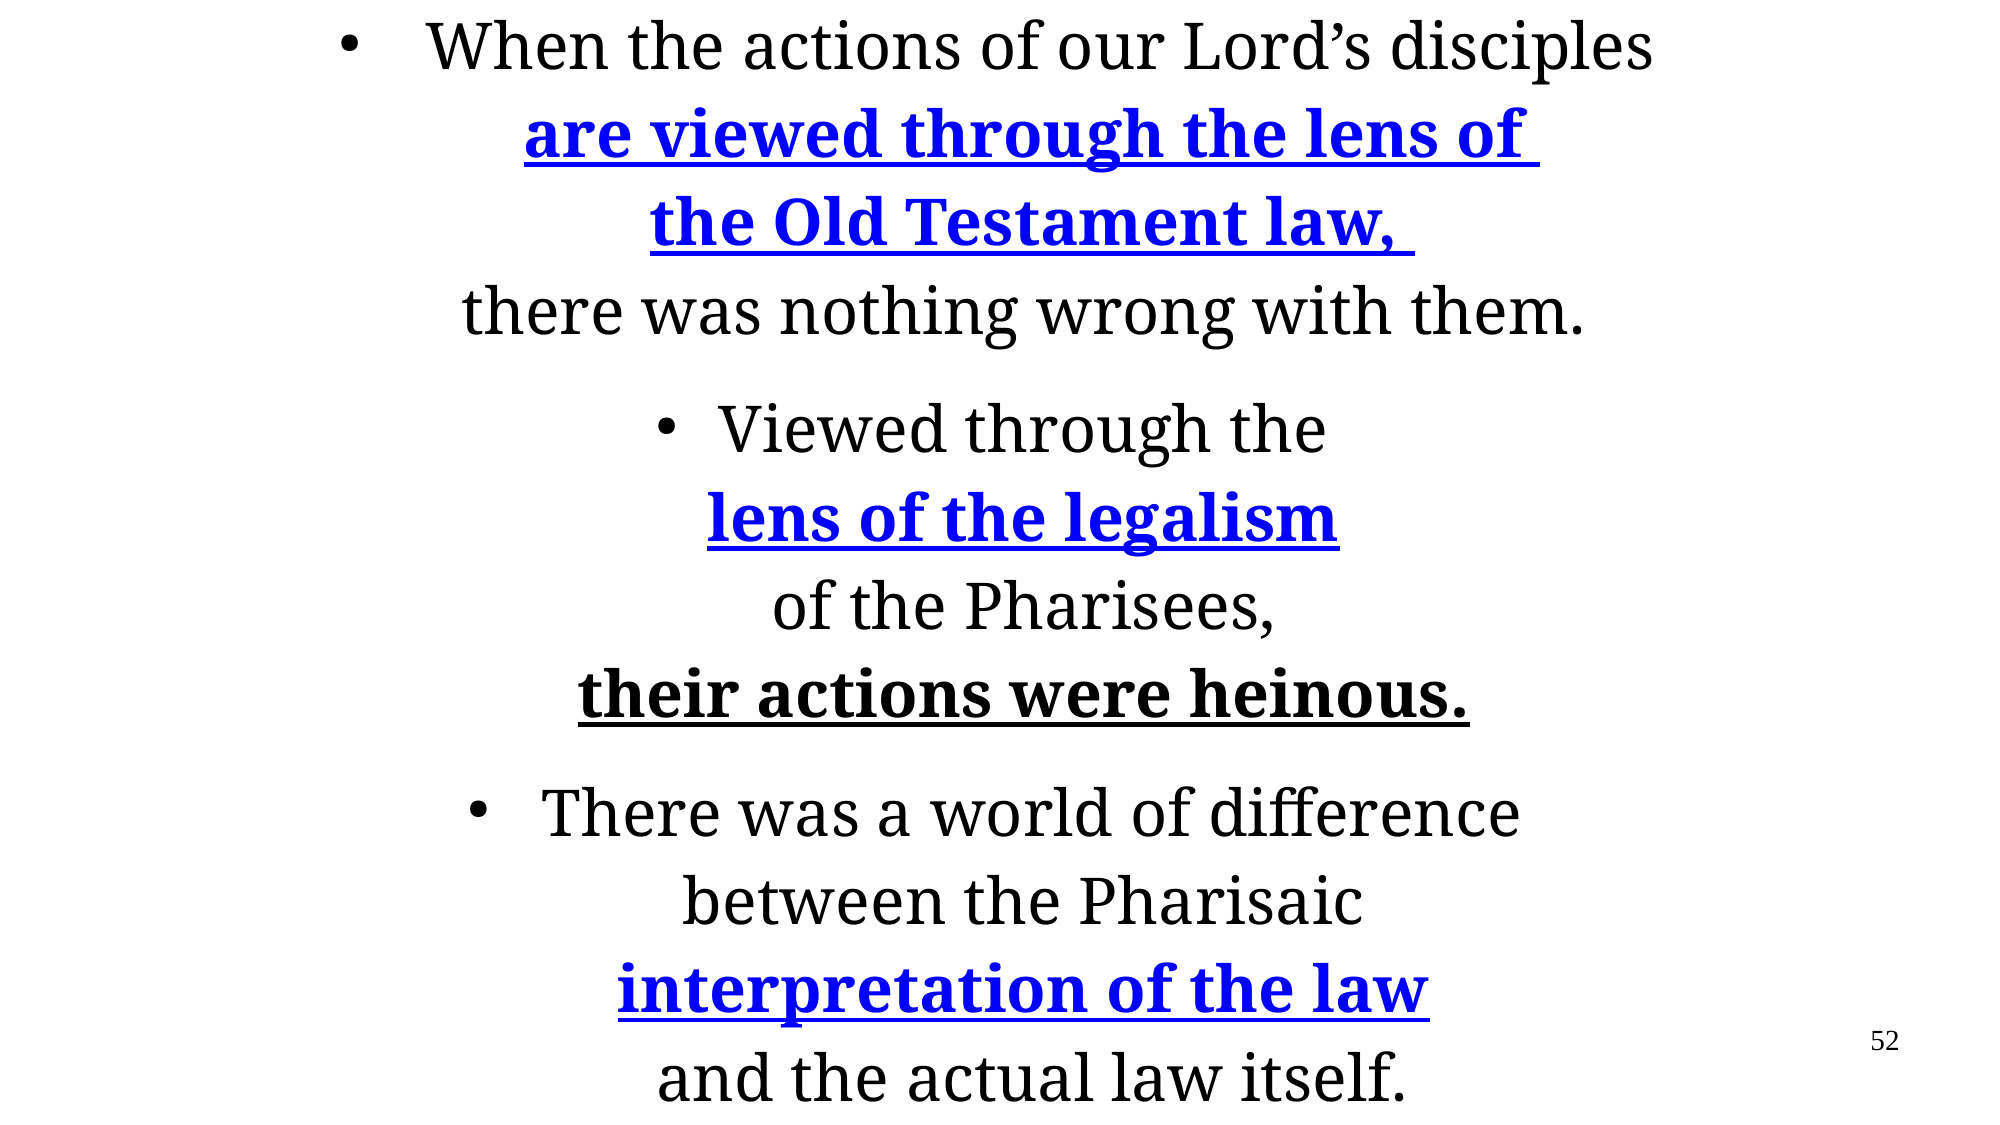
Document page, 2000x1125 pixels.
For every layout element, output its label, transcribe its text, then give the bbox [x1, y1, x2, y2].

list When the actions of our Lord’s disciples are viewed through the lens of the Old Testament law, there was nothing wrong with them. Viewed through the lens of the legalism of the Pharisees, their actions were heinous. There was a world of difference between the Pharisaic interpretation of the law and the actual law itself. [0, 0, 1996, 1123]
